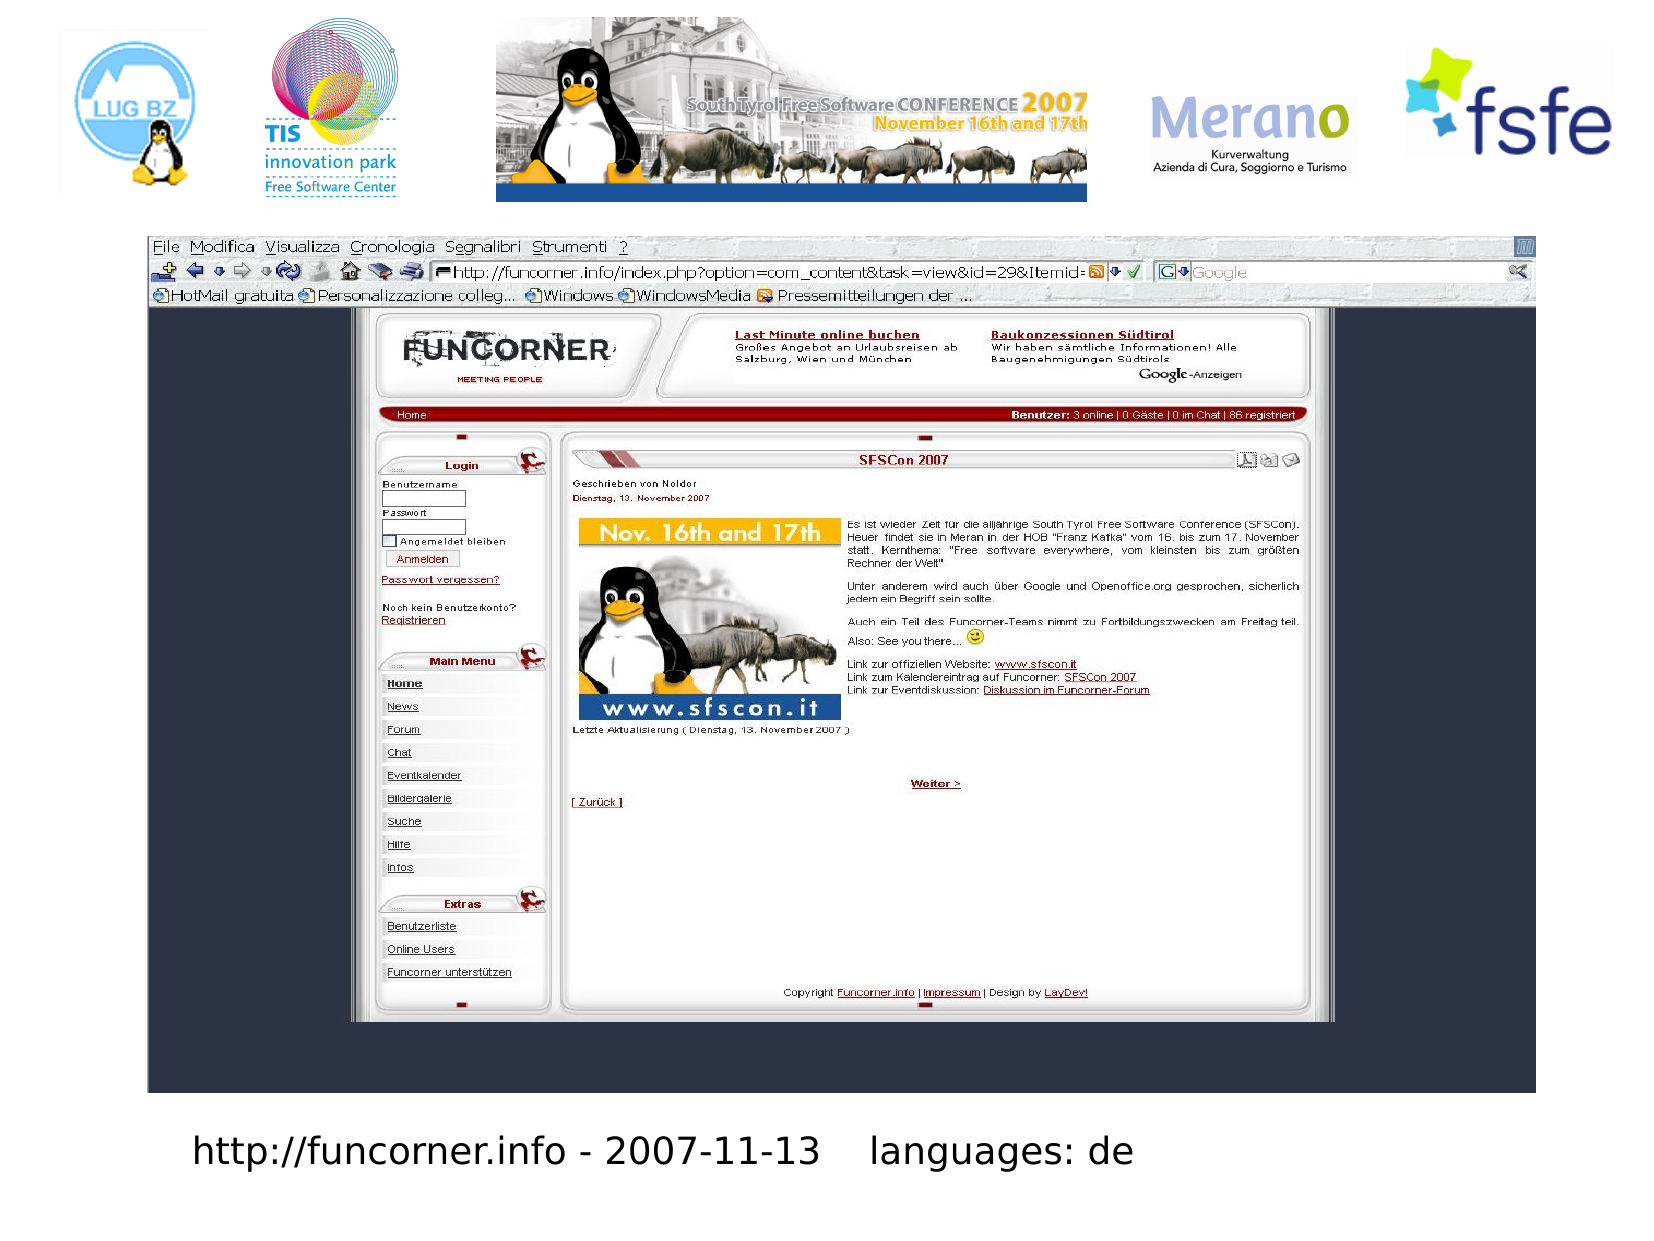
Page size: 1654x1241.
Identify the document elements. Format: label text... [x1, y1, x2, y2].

picture [147, 236, 1536, 1093]
picture [1405, 47, 1613, 156]
picture [59, 29, 220, 198]
text_box http://funcorner.info - 2007-11-13 languages: de [177, 1122, 1447, 1181]
picture [496, 17, 1087, 202]
picture [265, 18, 398, 197]
picture [1151, 96, 1359, 177]
